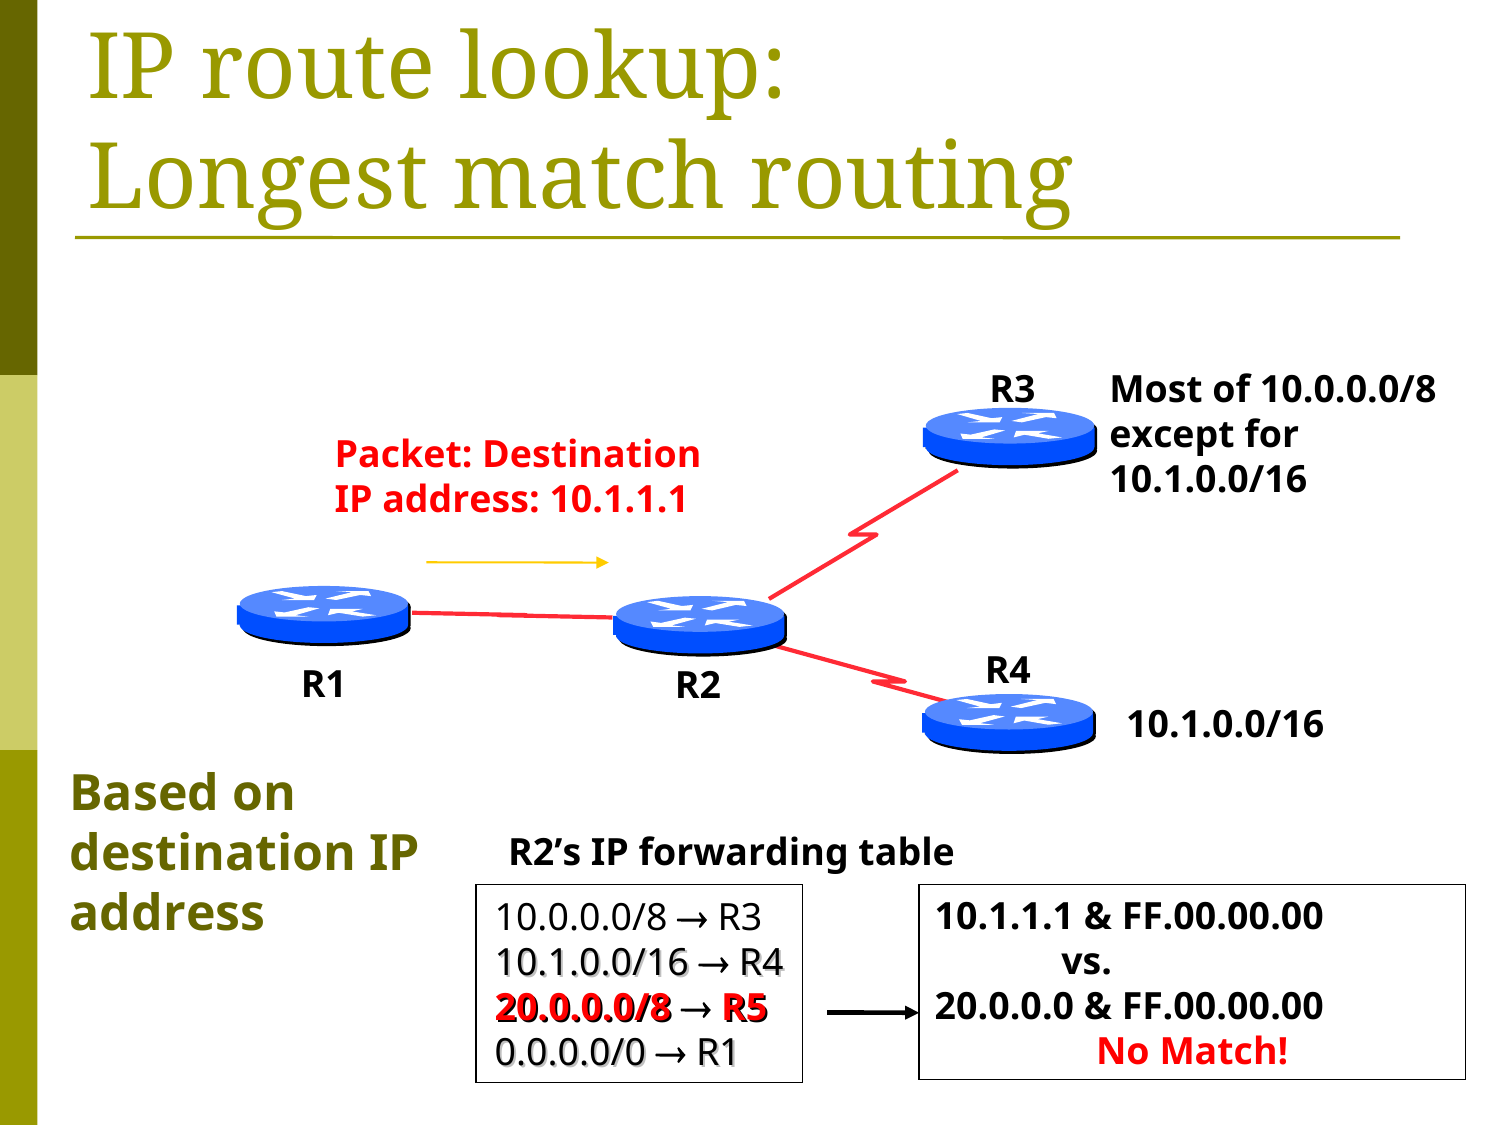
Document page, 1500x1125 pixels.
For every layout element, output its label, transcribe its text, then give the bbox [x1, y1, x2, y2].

text_box 10.1.0.0/16 [1110, 692, 1341, 753]
text_box Based on destination IP address [51, 751, 475, 950]
text_box Packet: Destination IP address: 10.1.1.1 [316, 421, 720, 530]
text_box R4 [969, 638, 1047, 699]
text_box [236, 585, 411, 647]
text_box 10.1.1.1 & FF.00.00.00 vs. 20.0.0.0 & FF.00.00.00 No Match! [919, 884, 1466, 1080]
text_box R2 [659, 653, 737, 714]
text_box 10.0.0.0/8  R3 10.1.0.0/16  R4 20.0.0.0/8  R5 0.0.0.0/0  R1 [476, 884, 803, 1083]
text_box Most of 10.0.0.0/8 except for 10.1.0.0/16 [1093, 357, 1497, 509]
text_box R3 [973, 357, 1052, 410]
title IP route lookup: Longest match routing [75, 0, 1394, 233]
text_box [613, 596, 788, 656]
text_box R1 [283, 651, 366, 715]
text_box R2’s IP forwarding table [489, 818, 974, 882]
text_box [922, 695, 1096, 754]
text_box [922, 407, 1093, 469]
